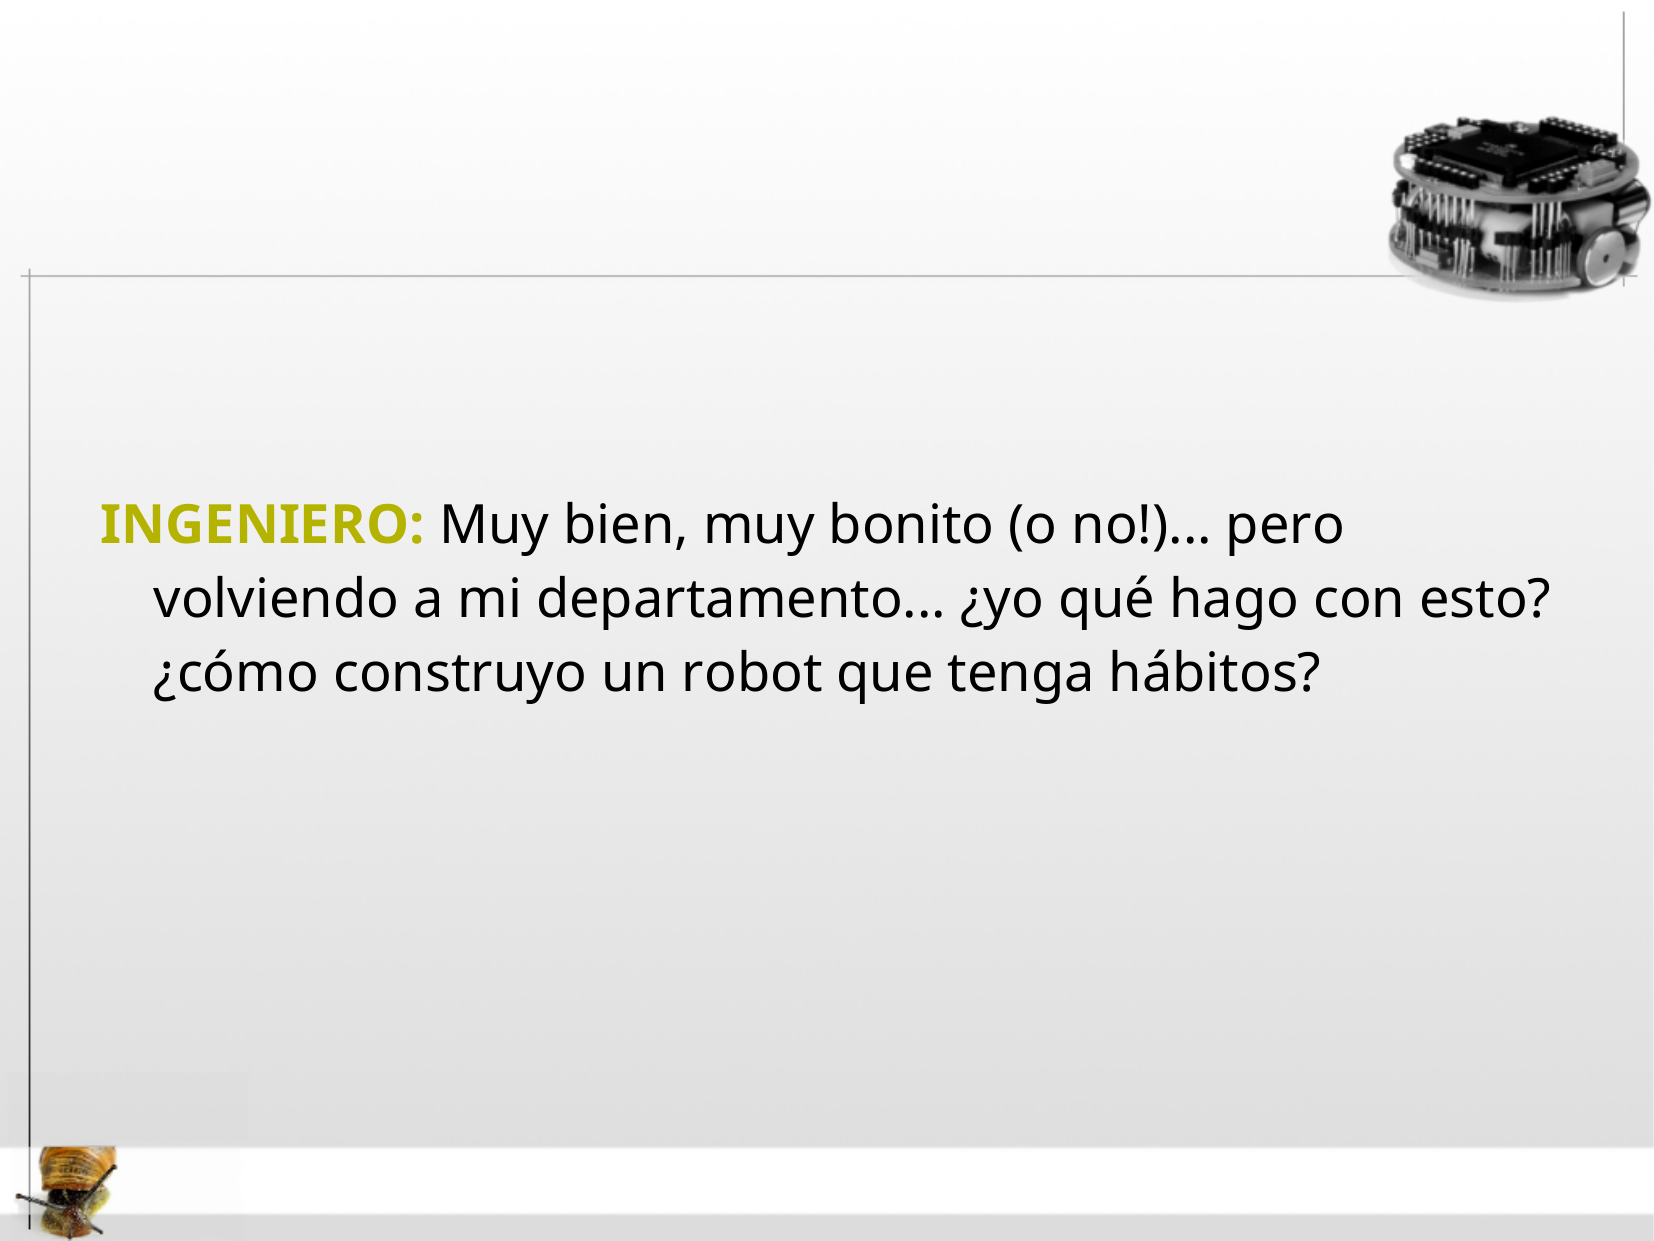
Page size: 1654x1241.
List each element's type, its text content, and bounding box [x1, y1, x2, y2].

list INGENIERO: Muy bien, muy bonito (o no!)... pero volviendo a mi departamento... ¿yo qué hago con esto? ¿cómo construyo un robot que tenga hábitos? [82, 485, 1571, 786]
picture [0, 0, 1654, 1241]
